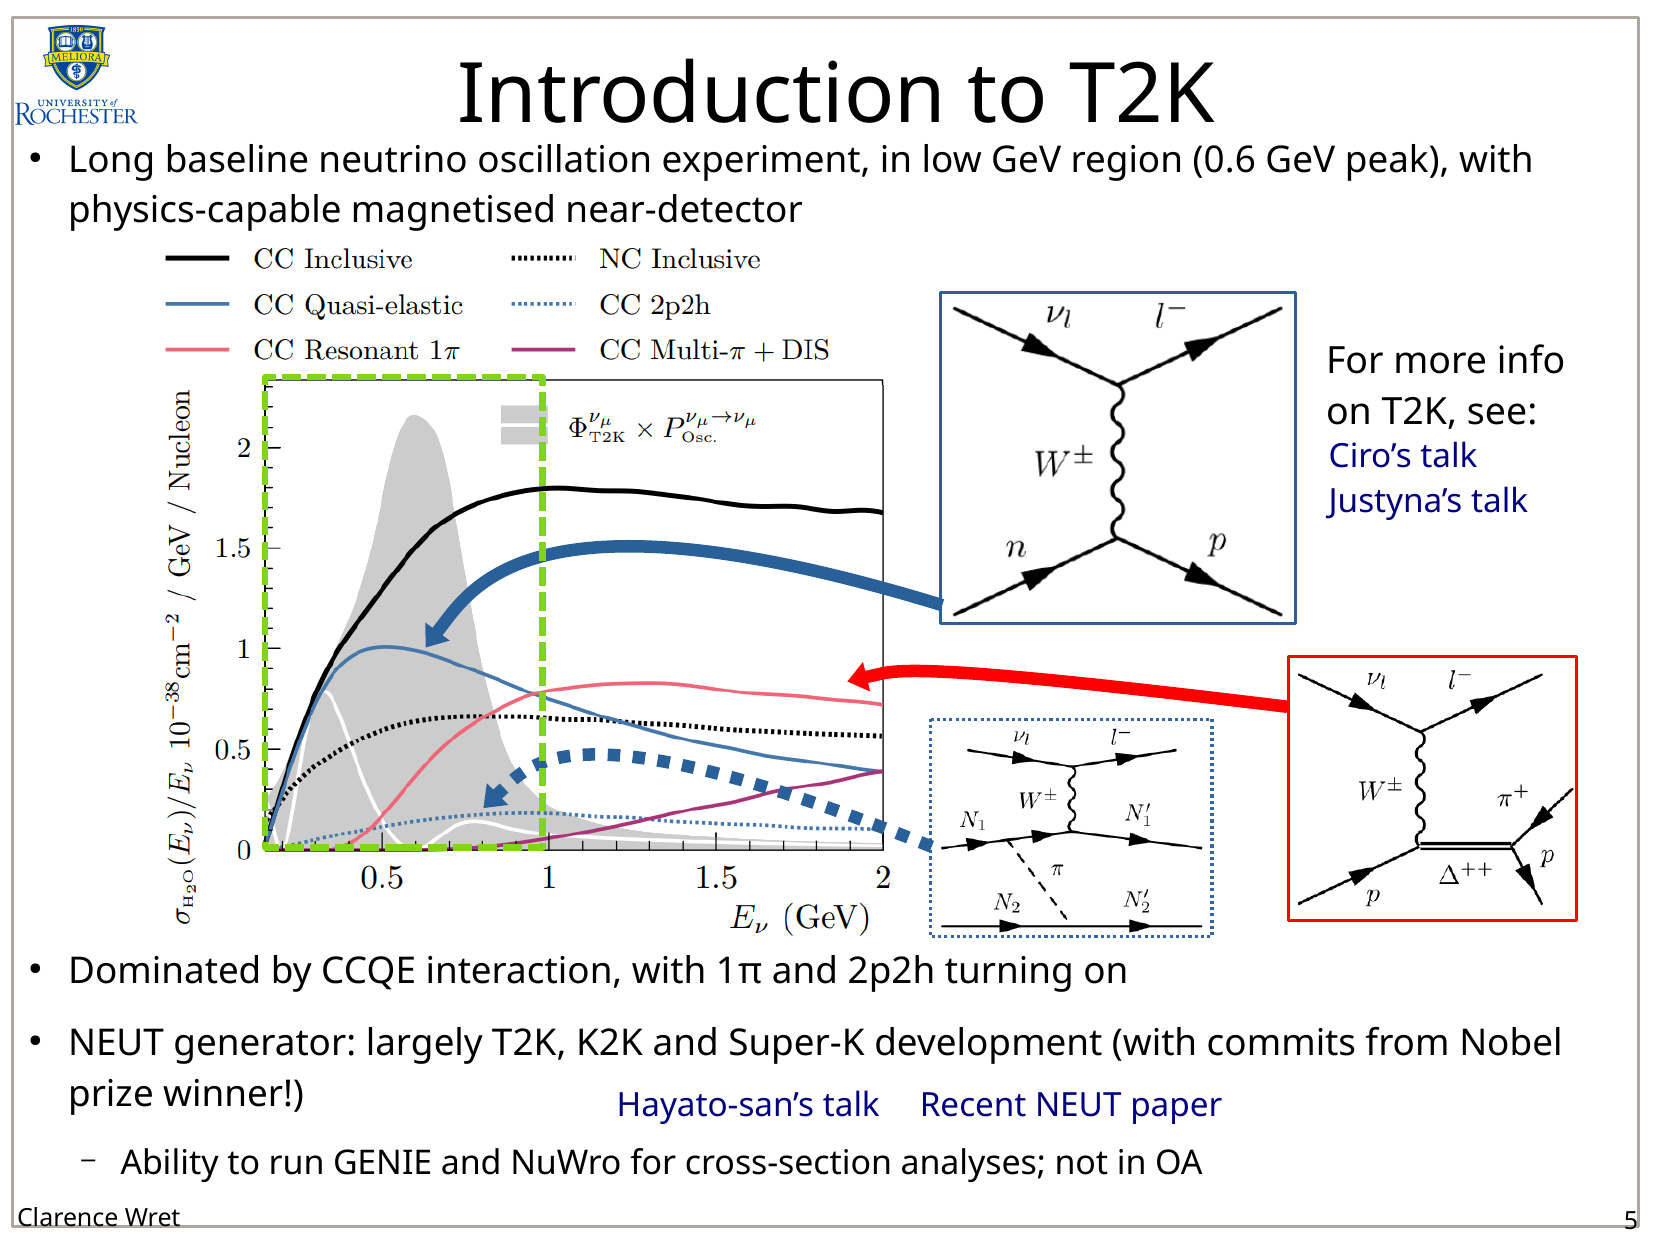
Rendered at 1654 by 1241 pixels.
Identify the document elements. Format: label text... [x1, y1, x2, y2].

list Long baseline neutrino oscillation experiment, in low GeV region (0.6 GeV peak), with physics-capable magnetised near-detector Dominated by CCQE interaction, with 1π and 2p2h turning on NEUT generator: largely T2K, K2K and Super-K development (with commits from Nobel prize winner!) Ability to run GENIE and NuWro for cross-section analyses; not in OA [15, 133, 1632, 1193]
text_box Justyna’s talk [1313, 469, 1654, 532]
text_box Introduction to T2K [40, 26, 1632, 139]
picture [1290, 657, 1575, 919]
picture [932, 720, 1211, 936]
text_box For more info on T2K, see: [1311, 325, 1595, 416]
text_box Ciro’s talk [1313, 424, 1528, 469]
picture [144, 238, 892, 936]
picture [942, 294, 1294, 623]
text_box Recent NEUT paper [904, 1074, 1444, 1123]
text_box Hayato-san’s talk [601, 1073, 925, 1122]
picture [15, 25, 138, 125]
